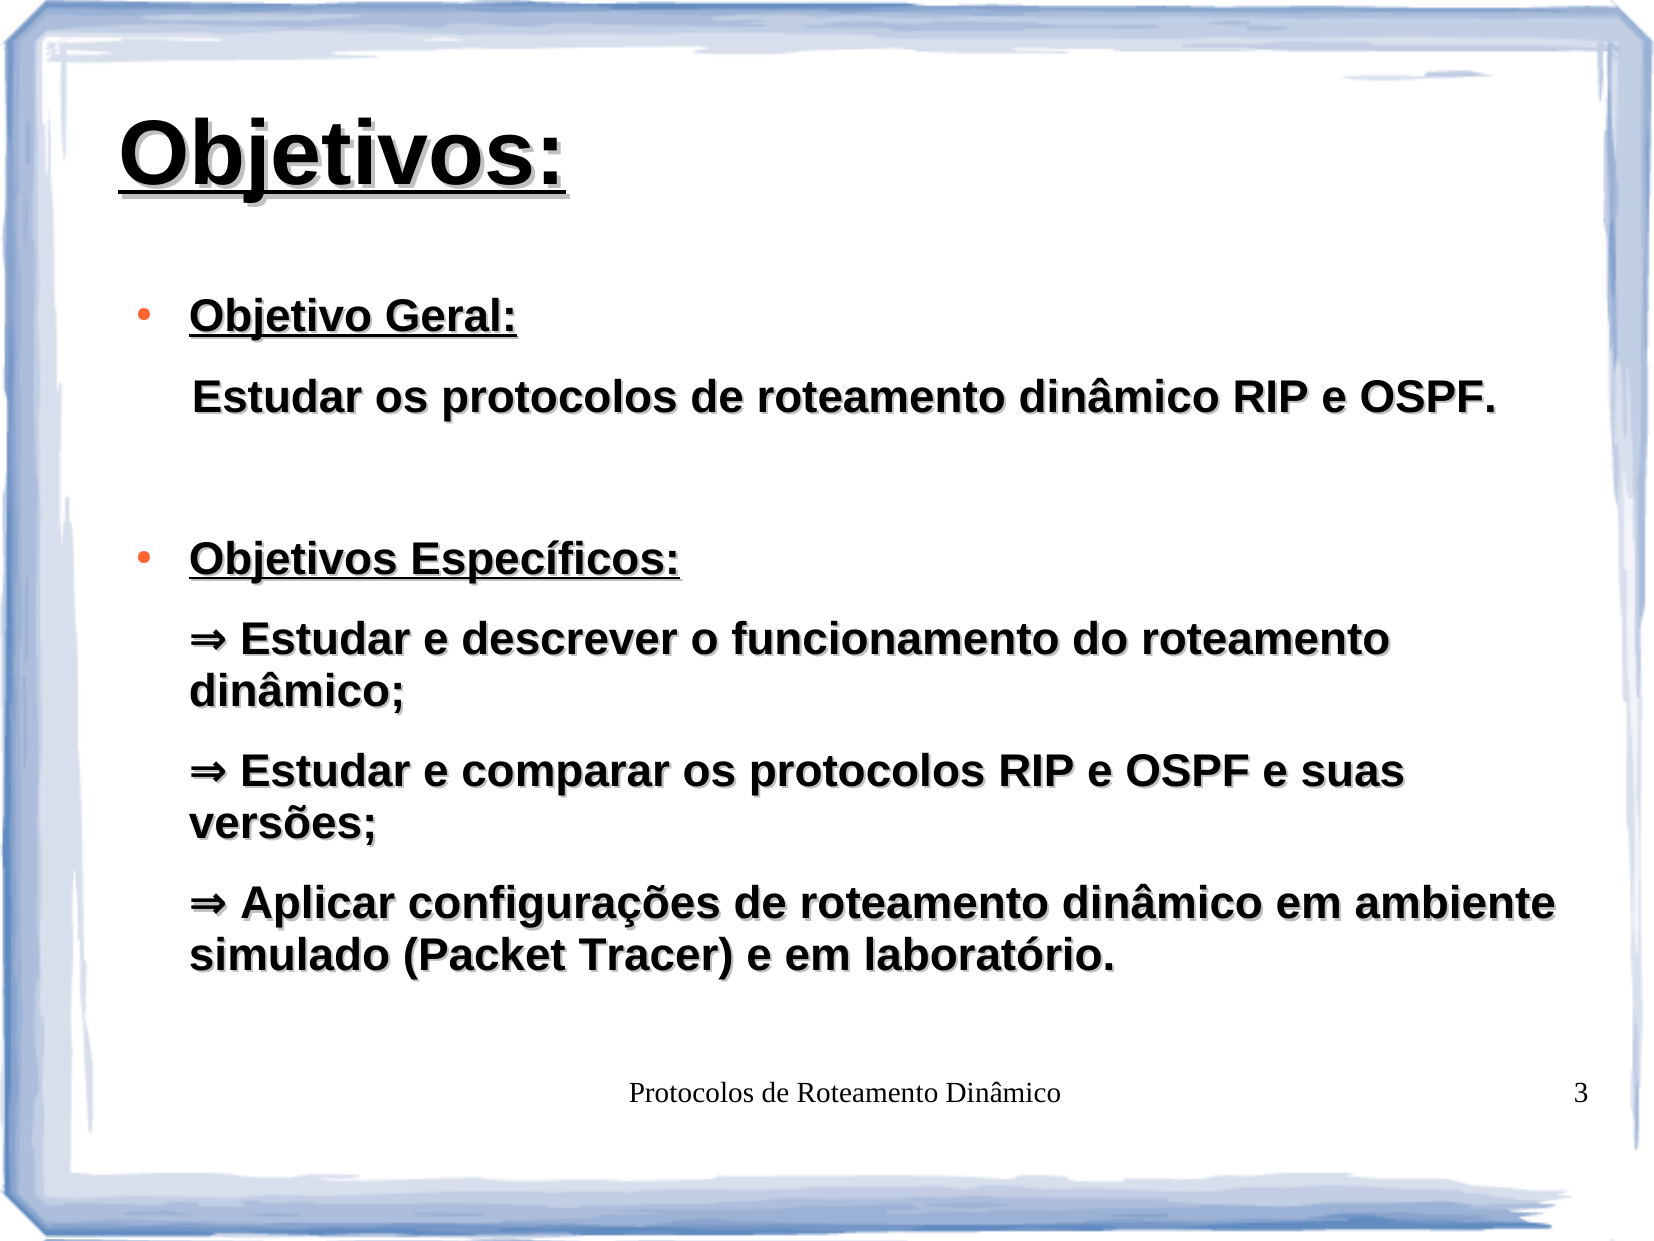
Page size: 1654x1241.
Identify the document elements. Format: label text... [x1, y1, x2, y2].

title Objetivos: [118, 49, 1571, 257]
list Objetivo Geral: Estudar os protocolos de roteamento dinâmico RIP e OSPF. Objetivos Específicos: ⇒ Estudar e descrever o funcionamento do roteamento dinâmico; ⇒ Estudar e comparar os protocolos RIP e OSPF e suas versões; ⇒ Aplicar configurações de roteamento dinâmico em ambiente simulado (Packet Tracer) e em laboratório. [118, 290, 1571, 1109]
picture [0, 0, 1654, 1241]
